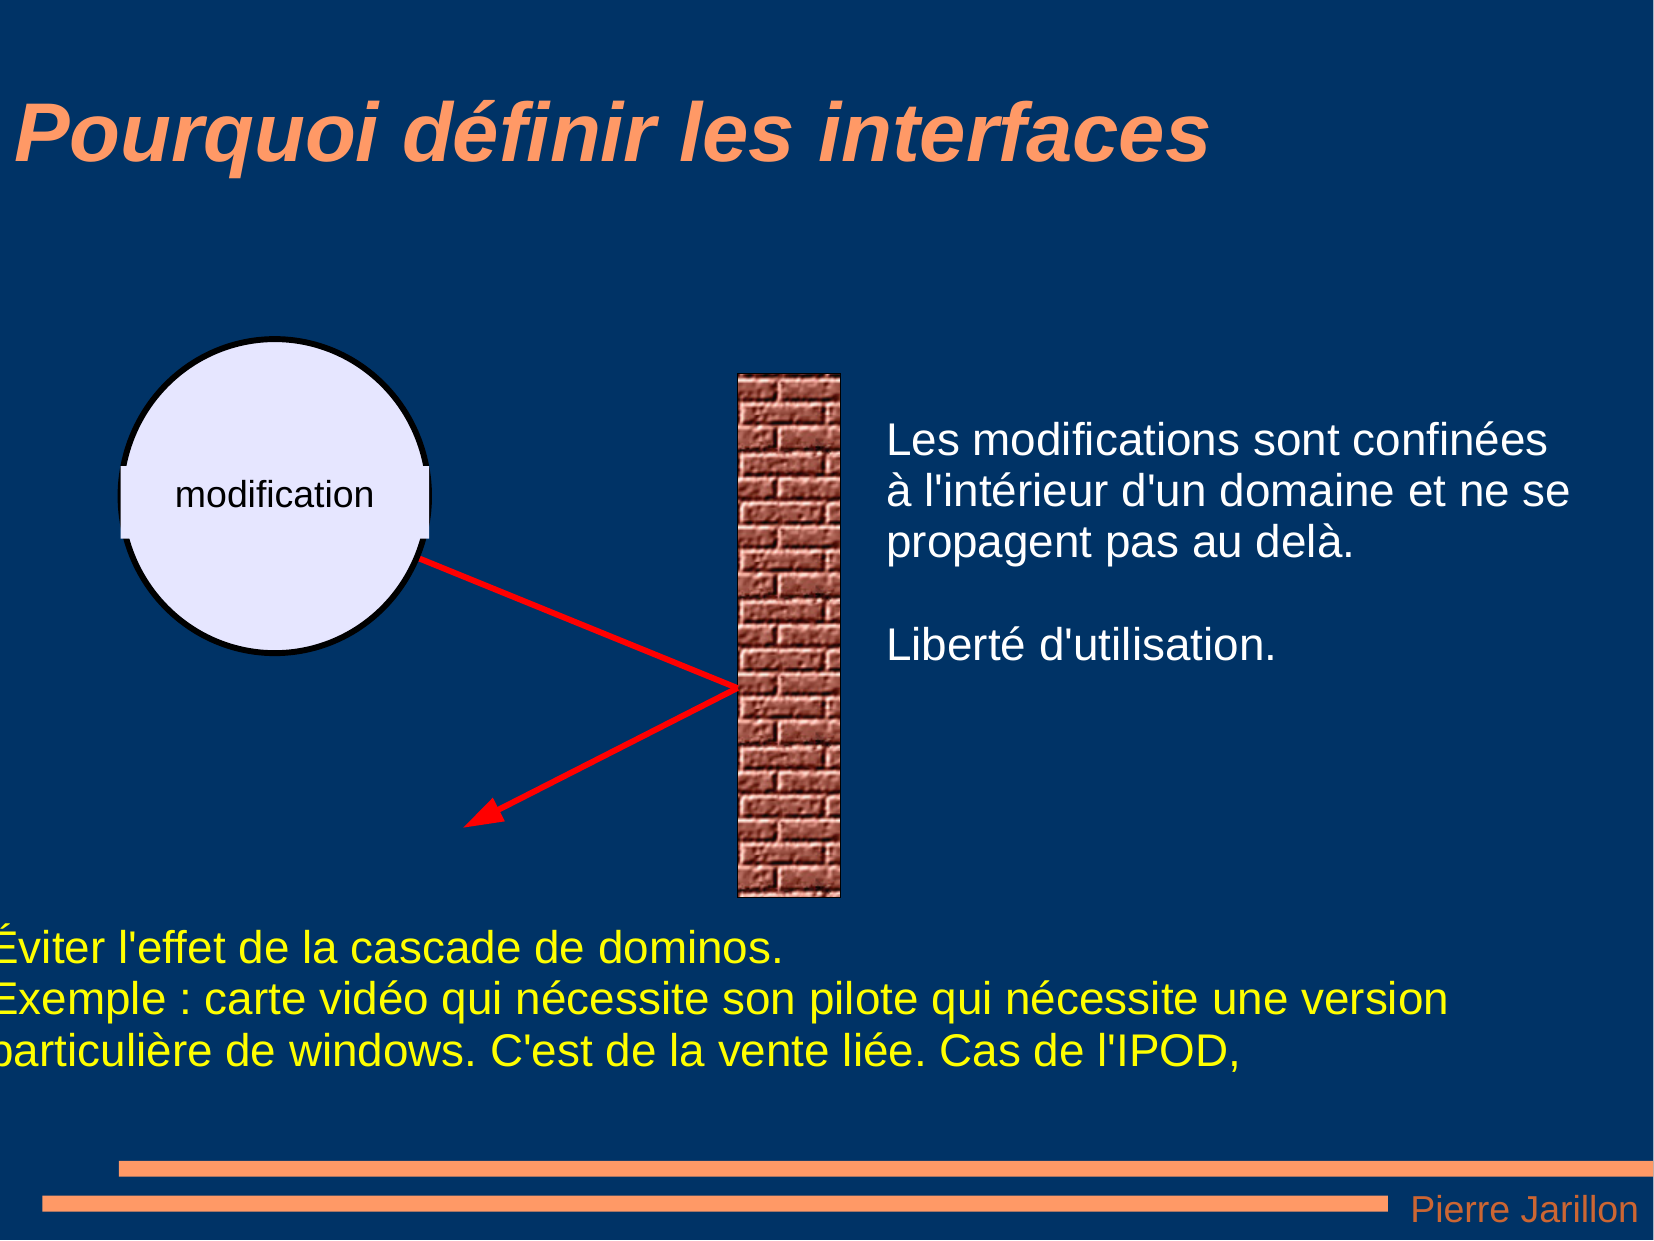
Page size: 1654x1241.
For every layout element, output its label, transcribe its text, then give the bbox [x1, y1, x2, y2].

text_box modification [120, 466, 430, 539]
title Pourquoi définir les interfaces [14, 9, 1654, 255]
text_box [737, 373, 841, 898]
text_box [123, 339, 427, 466]
text_box [126, 539, 424, 654]
text_box Les modifications sont confinées à l'intérieur d'un domaine et ne se propagent pas au delà. Liberté d'utilisation. [871, 406, 1626, 894]
text_box Éviter l'effet de la cascade de dominos. Exemple : carte vidéo qui nécessite son pilote qui nécessite une version particulière de windows. C'est de la vente liée. Cas de l'IPOD, [0, 914, 1654, 1180]
